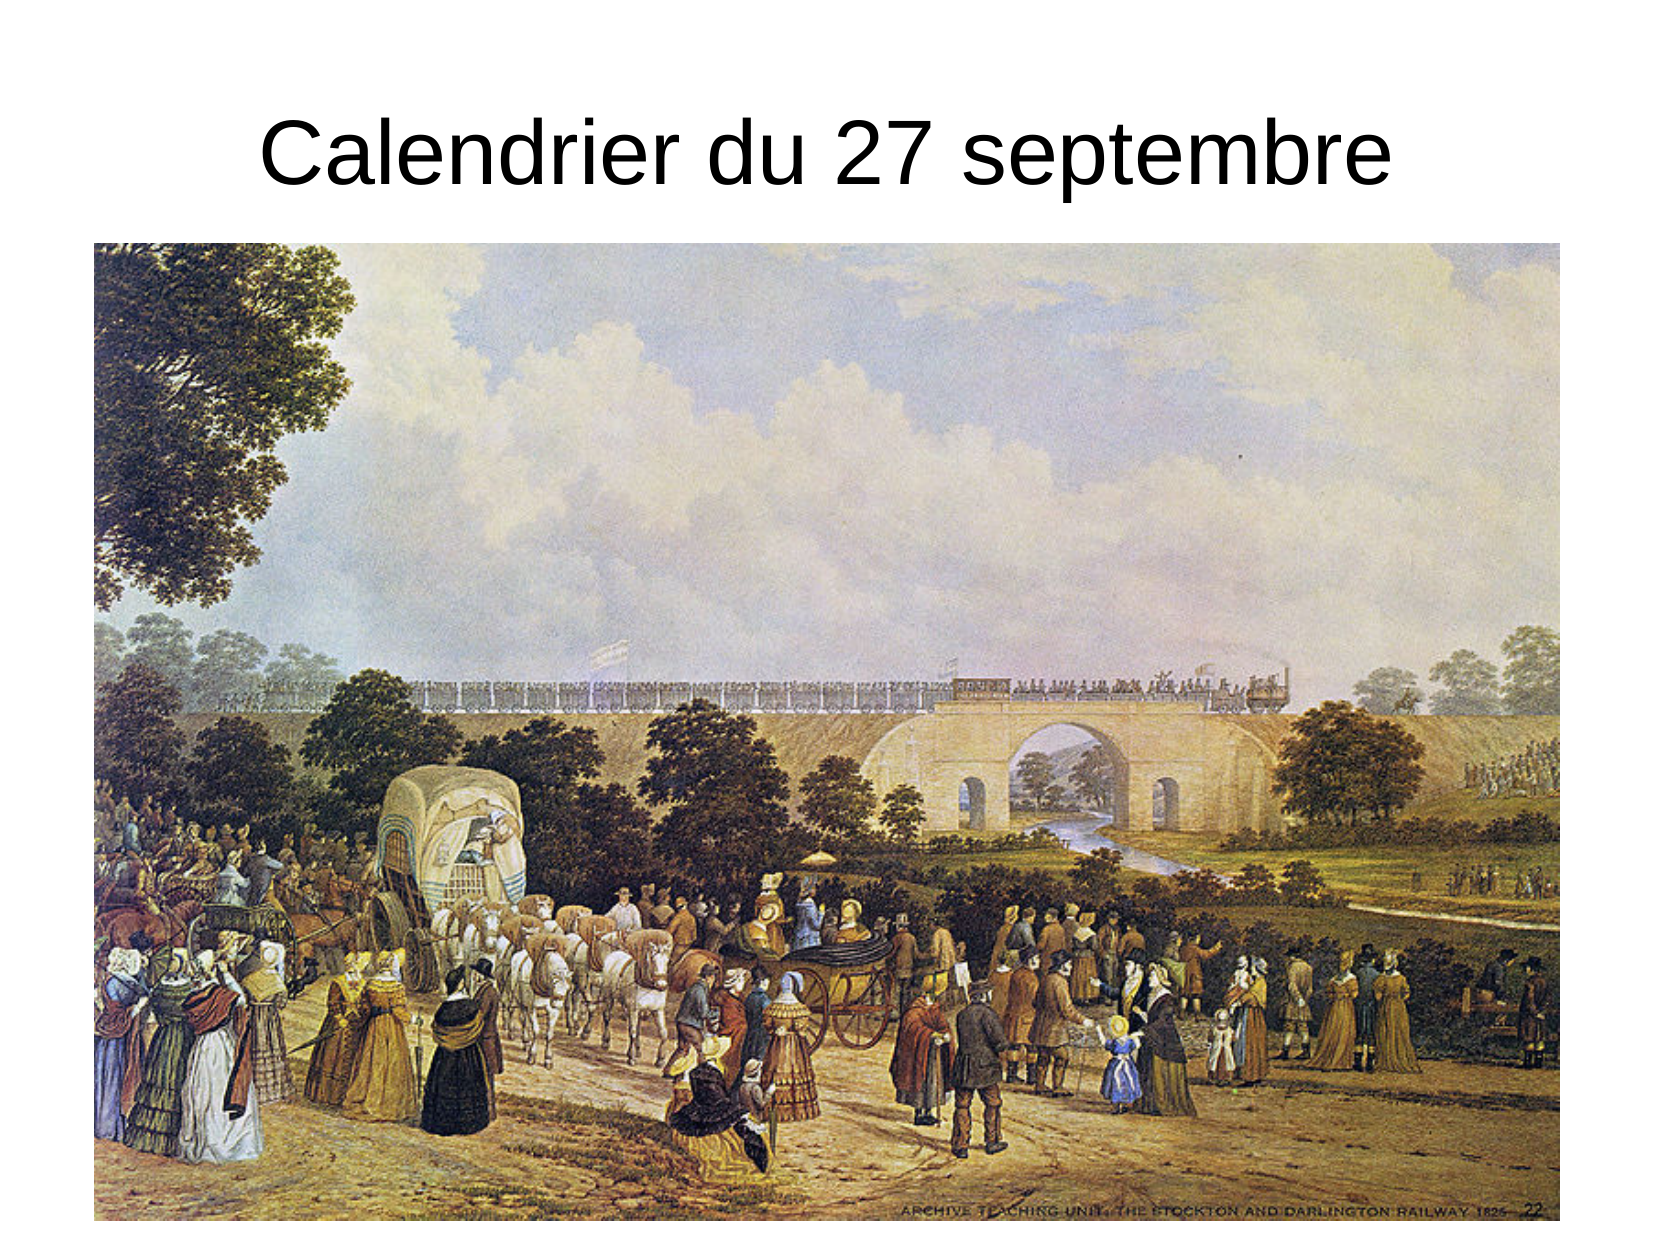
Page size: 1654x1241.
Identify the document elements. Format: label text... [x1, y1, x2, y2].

title Calendrier du 27 septembre [82, 49, 1571, 257]
picture [94, 243, 1560, 1221]
